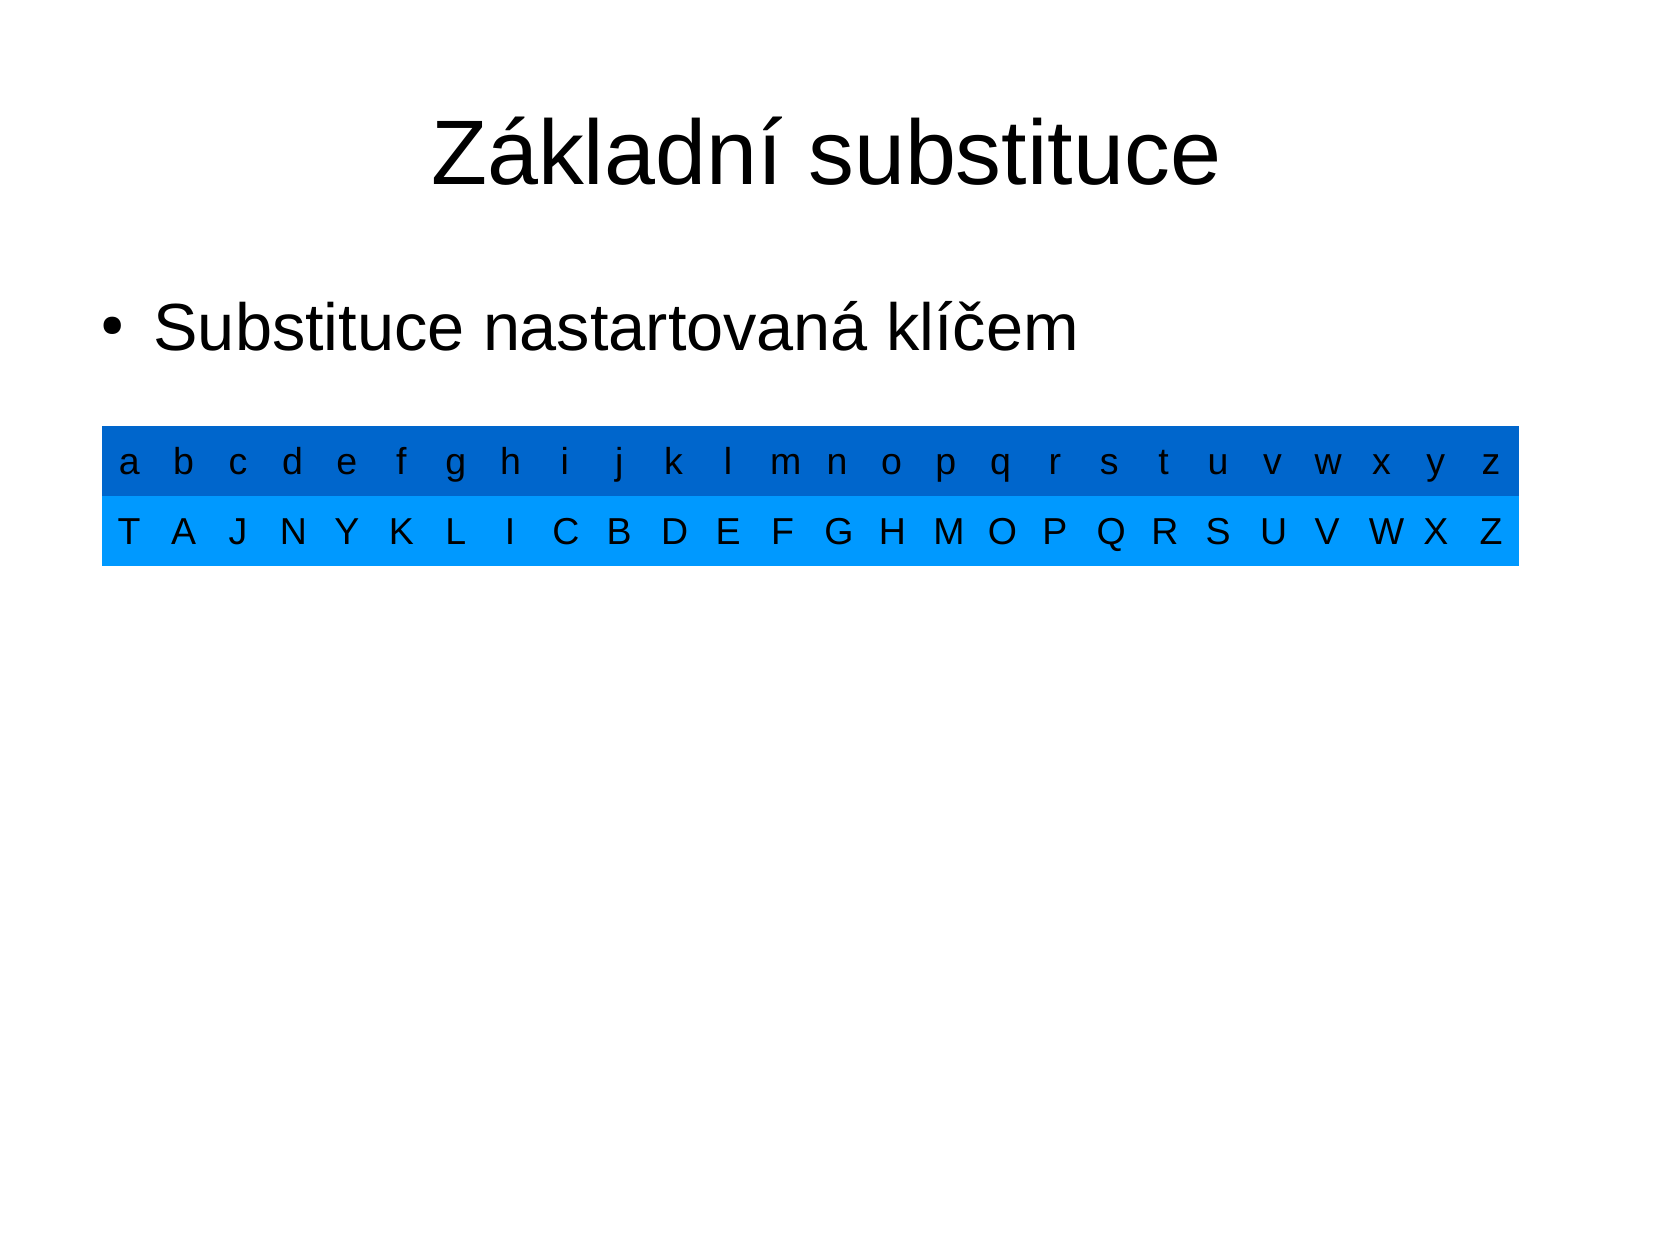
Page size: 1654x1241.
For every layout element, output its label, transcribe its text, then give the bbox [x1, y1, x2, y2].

table_header c [211, 426, 265, 496]
table_cell I [483, 496, 537, 566]
table_header r [1028, 426, 1082, 496]
table_cell V [1300, 496, 1354, 566]
table_cell K [374, 496, 429, 566]
table_cell S [1191, 496, 1245, 566]
table_cell T [102, 496, 156, 566]
table_header e [320, 426, 374, 496]
table_header w [1300, 426, 1354, 496]
table_header v [1245, 426, 1300, 496]
table_cell G [810, 496, 864, 566]
table_header o [864, 426, 919, 496]
table_cell Z [1463, 496, 1519, 566]
list Substituce nastartovaná klíčem [82, 290, 1571, 1094]
table_header u [1191, 426, 1245, 496]
table_cell E [701, 496, 755, 566]
table_header k [646, 426, 701, 496]
table_header m [755, 426, 810, 496]
table_header a [102, 426, 156, 496]
table_cell J [211, 496, 265, 566]
table_cell L [429, 496, 483, 566]
table_header d [265, 426, 320, 496]
table_header g [429, 426, 483, 496]
table_cell N [265, 496, 320, 566]
table_cell H [864, 496, 919, 566]
table_cell Y [320, 496, 374, 566]
table_header f [374, 426, 429, 496]
table_cell C [537, 496, 592, 566]
table_header b [156, 426, 211, 496]
table_header y [1409, 426, 1463, 496]
table_header p [919, 426, 973, 496]
table_cell O [973, 496, 1028, 566]
table_header t [1136, 426, 1191, 496]
table_header x [1354, 426, 1409, 496]
table_header j [592, 426, 646, 496]
table_header s [1082, 426, 1136, 496]
table_header h [483, 426, 537, 496]
table_cell A [156, 496, 211, 566]
table_cell R [1136, 496, 1191, 566]
table_header l [701, 426, 755, 496]
table_cell D [646, 496, 701, 566]
table_header i [537, 426, 592, 496]
table_header q [973, 426, 1028, 496]
table_cell W [1354, 496, 1409, 566]
table_cell Q [1082, 496, 1136, 566]
table_cell B [592, 496, 646, 566]
table_header n [810, 426, 864, 496]
table_cell X [1409, 496, 1463, 566]
table_cell F [755, 496, 810, 566]
table_header z [1463, 426, 1519, 496]
table_cell P [1028, 496, 1082, 566]
title Základní substituce [82, 56, 1571, 250]
table_cell U [1245, 496, 1300, 566]
table_cell M [919, 496, 973, 566]
